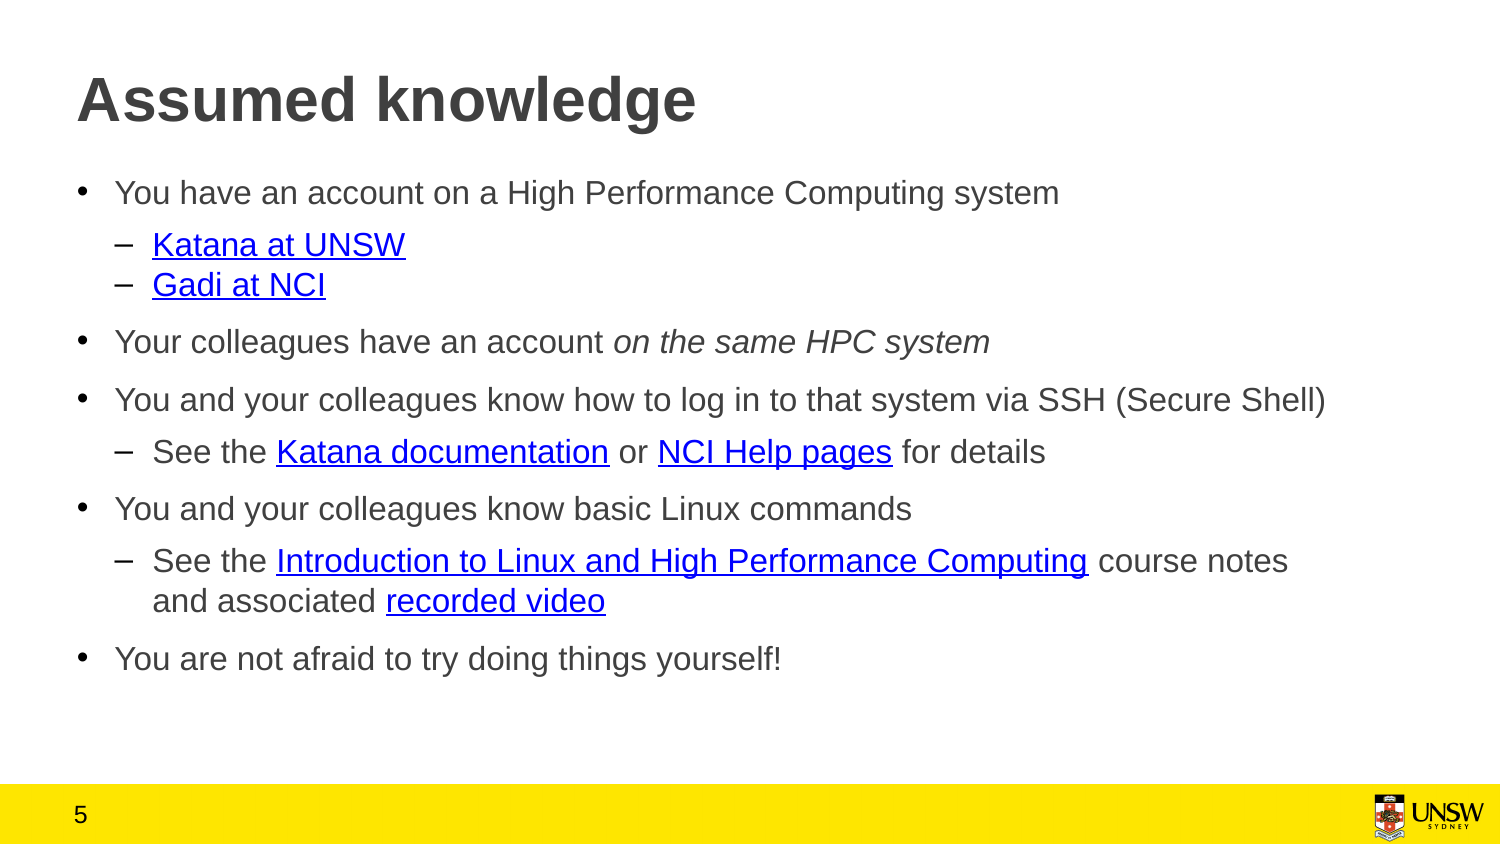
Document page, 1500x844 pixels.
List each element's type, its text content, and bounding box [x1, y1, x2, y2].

title Assumed knowledge [76, 59, 1427, 136]
picture [0, 784, 1500, 844]
list You have an account on a High Performance Computing system Katana at UNSW Gadi at NCI Your colleagues have an account on the same HPC system You and your colleagues know how to log in to that system via SSH (Secure Shell) See the Katana documentation or NCI Help pages for details You and your colleagues know basic Linux commands See the Introduction to Linux and High Performance Computing course notes and associated recorded video You are not afraid to try doing things yourself! [76, 171, 1424, 762]
text_box <number> [59, 791, 219, 839]
